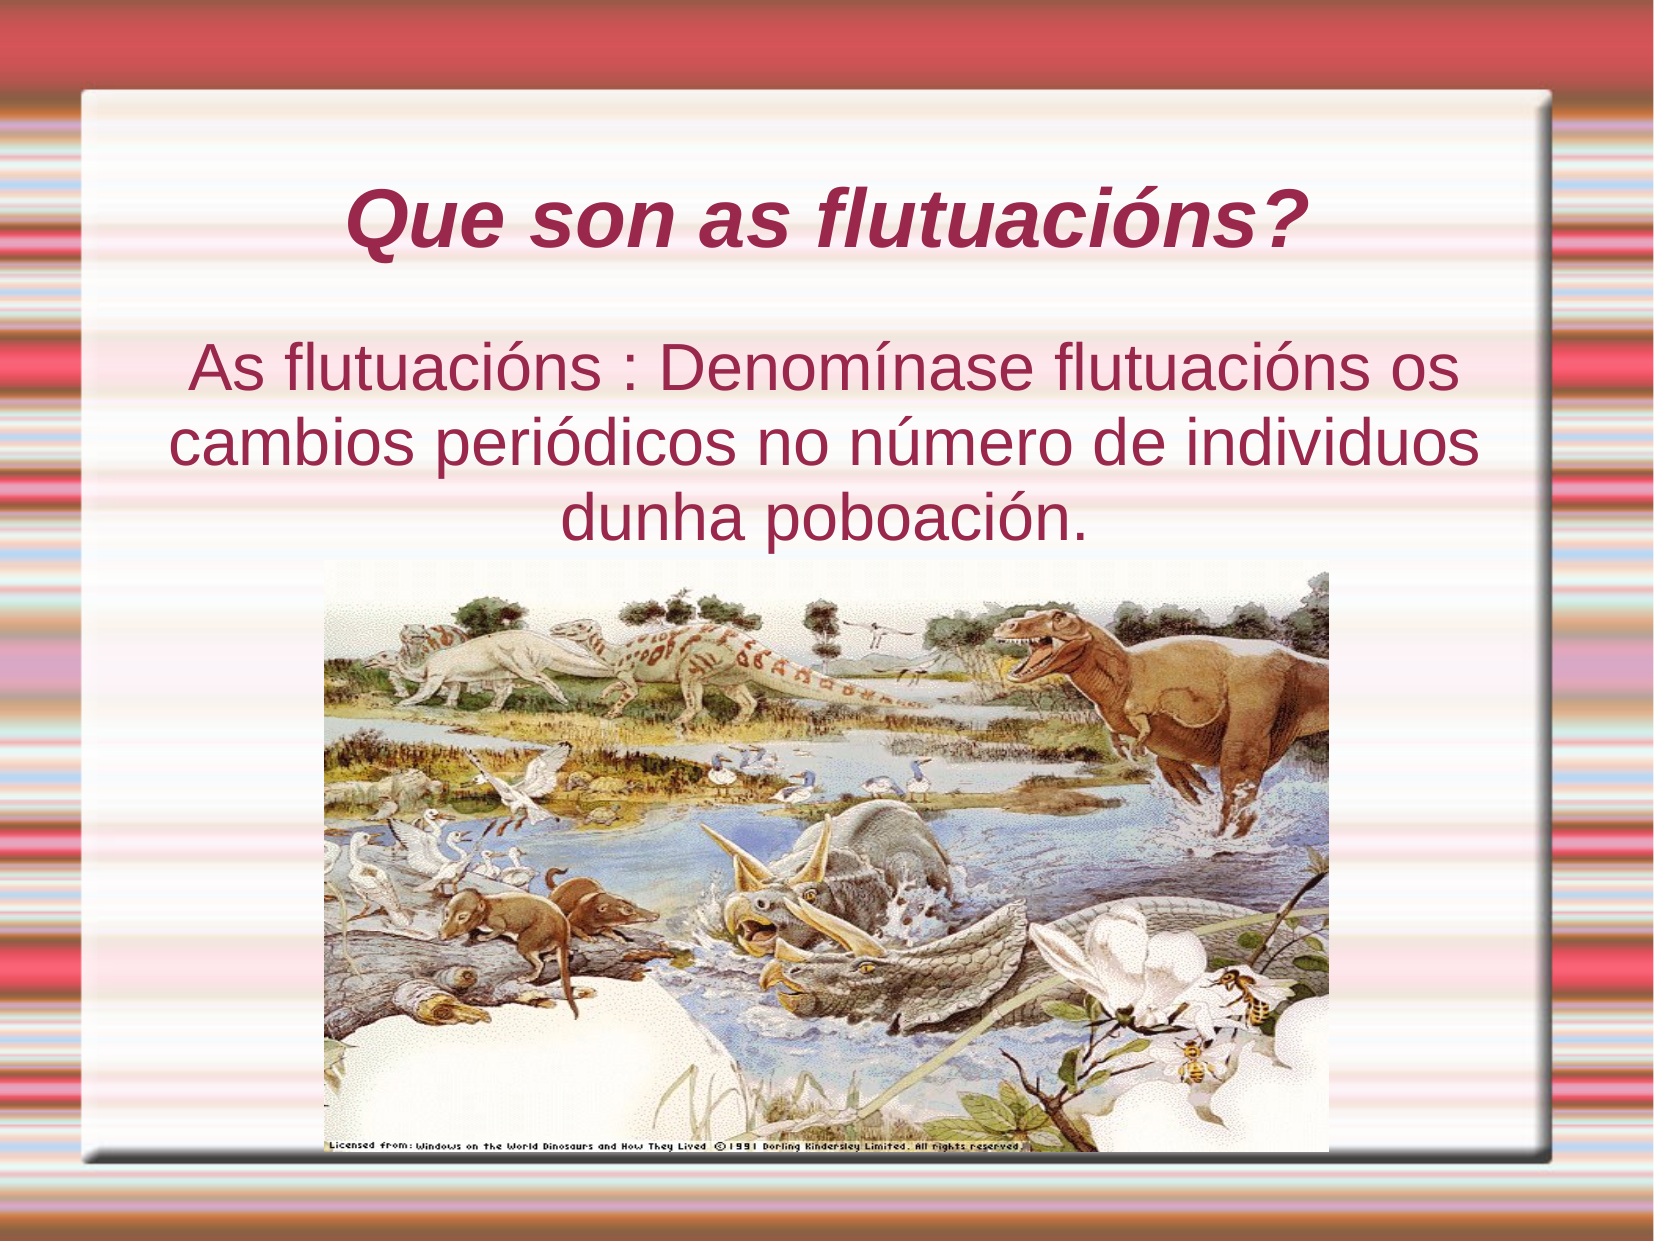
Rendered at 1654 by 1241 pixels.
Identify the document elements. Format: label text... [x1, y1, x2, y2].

picture [0, 0, 1654, 1241]
subtitle As flutuacións : Denomínase flutuacións os cambios periódicos no número de individuos dunha poboación. [134, 330, 1516, 1153]
title Que son as flutuacións? [121, 122, 1534, 315]
